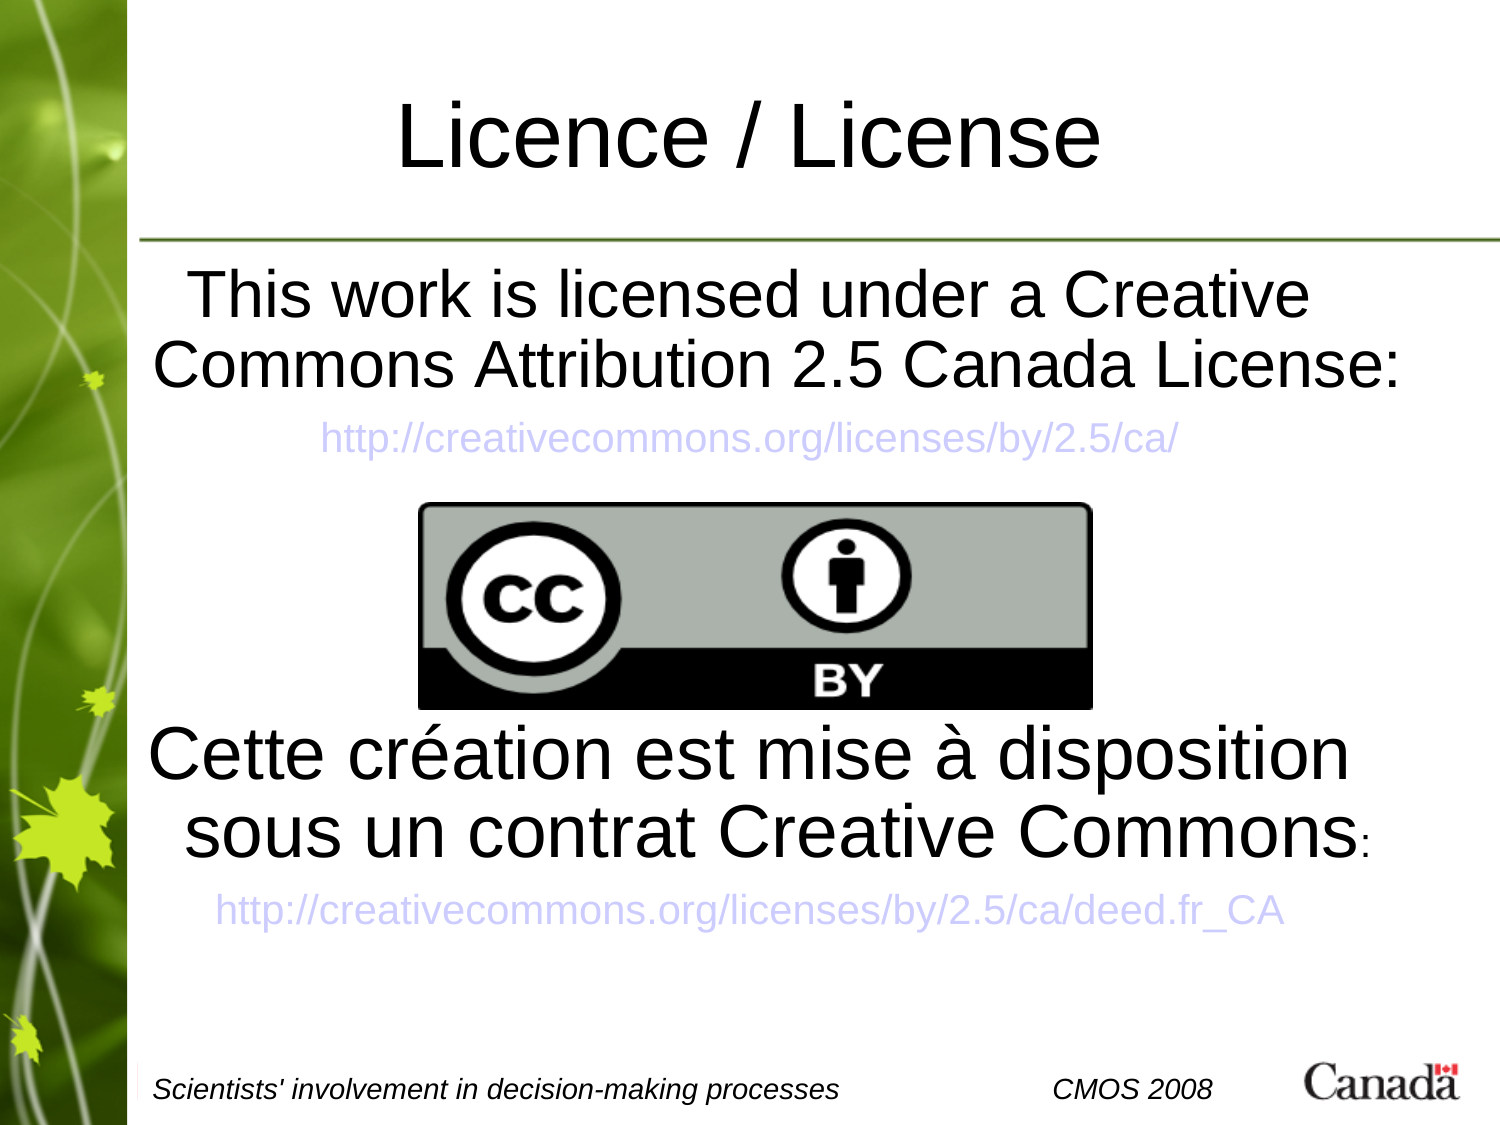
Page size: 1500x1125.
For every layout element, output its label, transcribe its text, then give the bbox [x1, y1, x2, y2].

text_box Licence / License [75, 52, 1426, 226]
text_box This work is licensed under a Creative Commons Attribution 2.5 Canada License: http://creativecommons.org/licenses/by/2.5/ca/ Cette création est mise à disposition sous un contrat Creative Commons: http://creativecommons.org/licenses/by/2.5/ca/deed.fr_CA [75, 262, 1426, 1039]
picture [0, 0, 1500, 1125]
